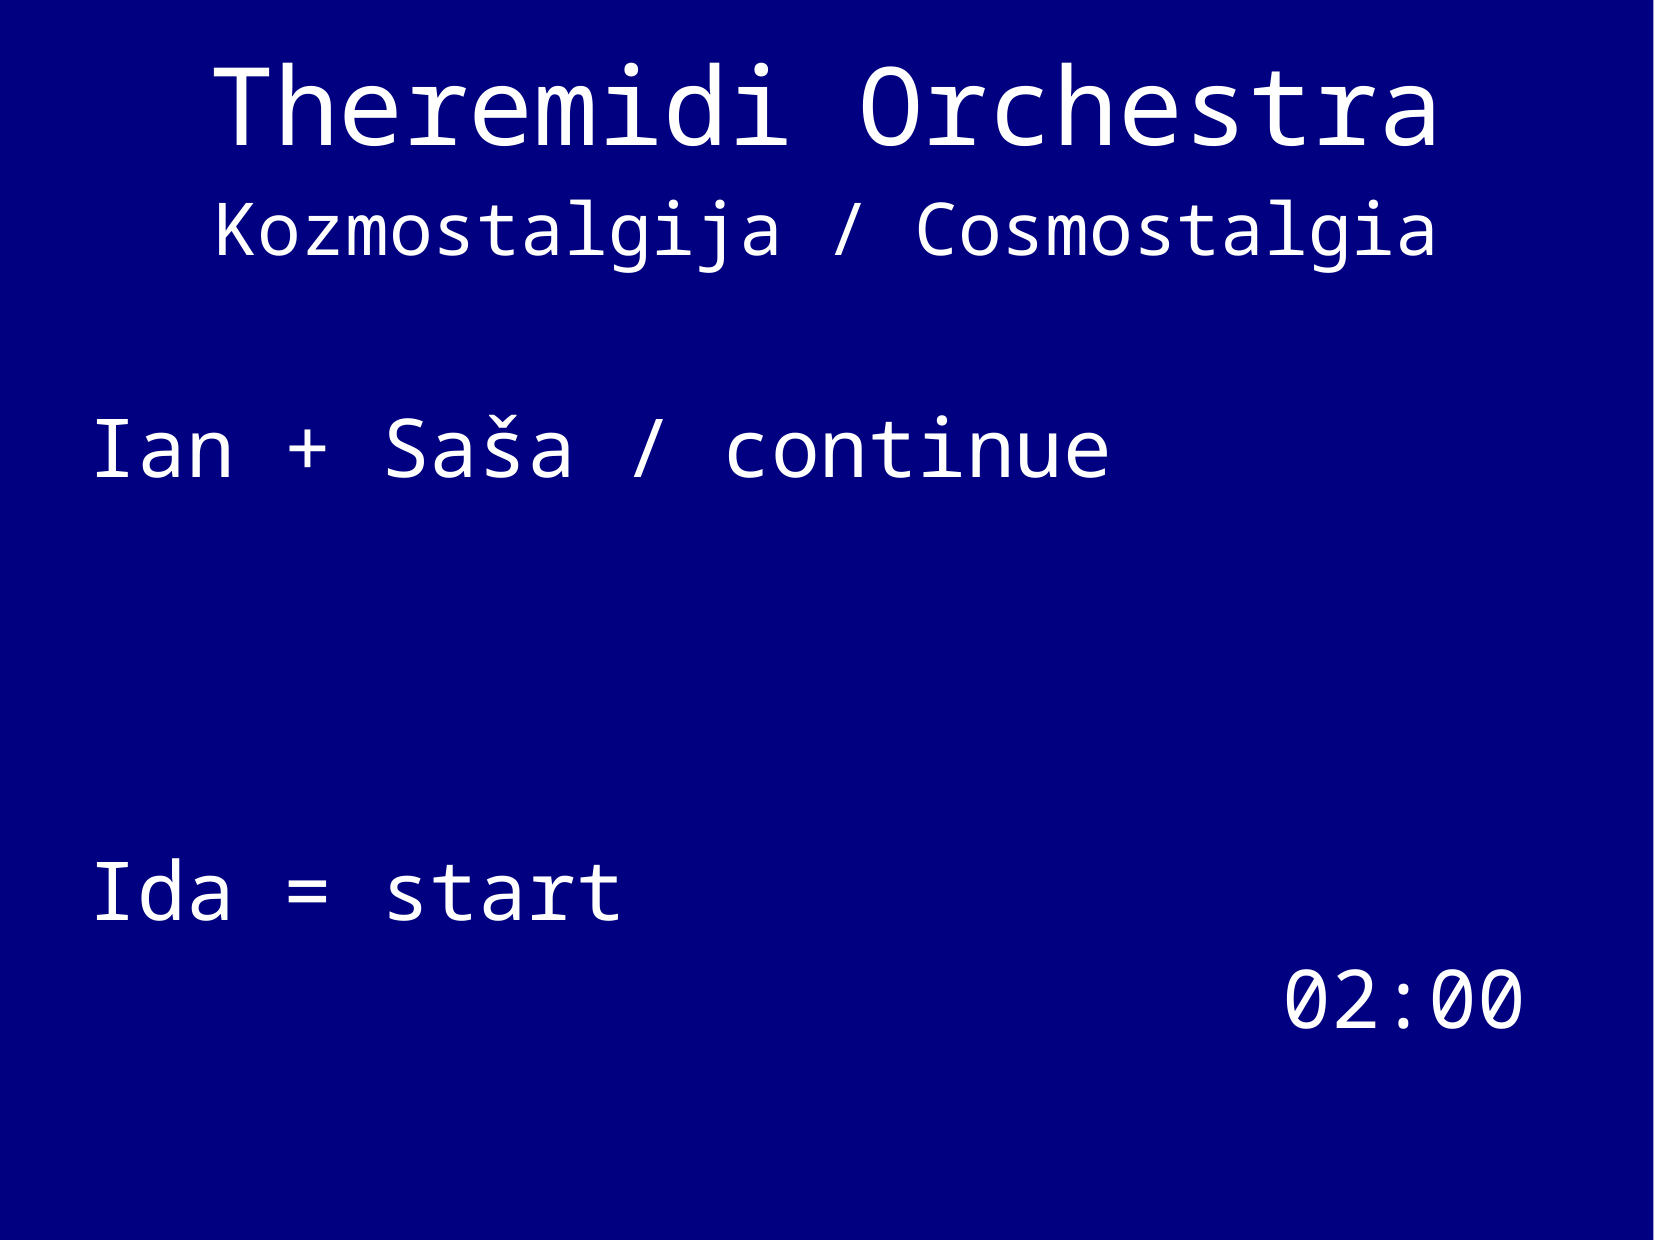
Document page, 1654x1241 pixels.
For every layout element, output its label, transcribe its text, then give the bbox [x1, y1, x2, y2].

title Theremidi Orchestra Kozmostalgija / Cosmostalgia [82, 49, 1571, 257]
text_box 02:00 [1282, 900, 1620, 1096]
subtitle Ian + Saša / continue Ida = start [88, 272, 1566, 1063]
